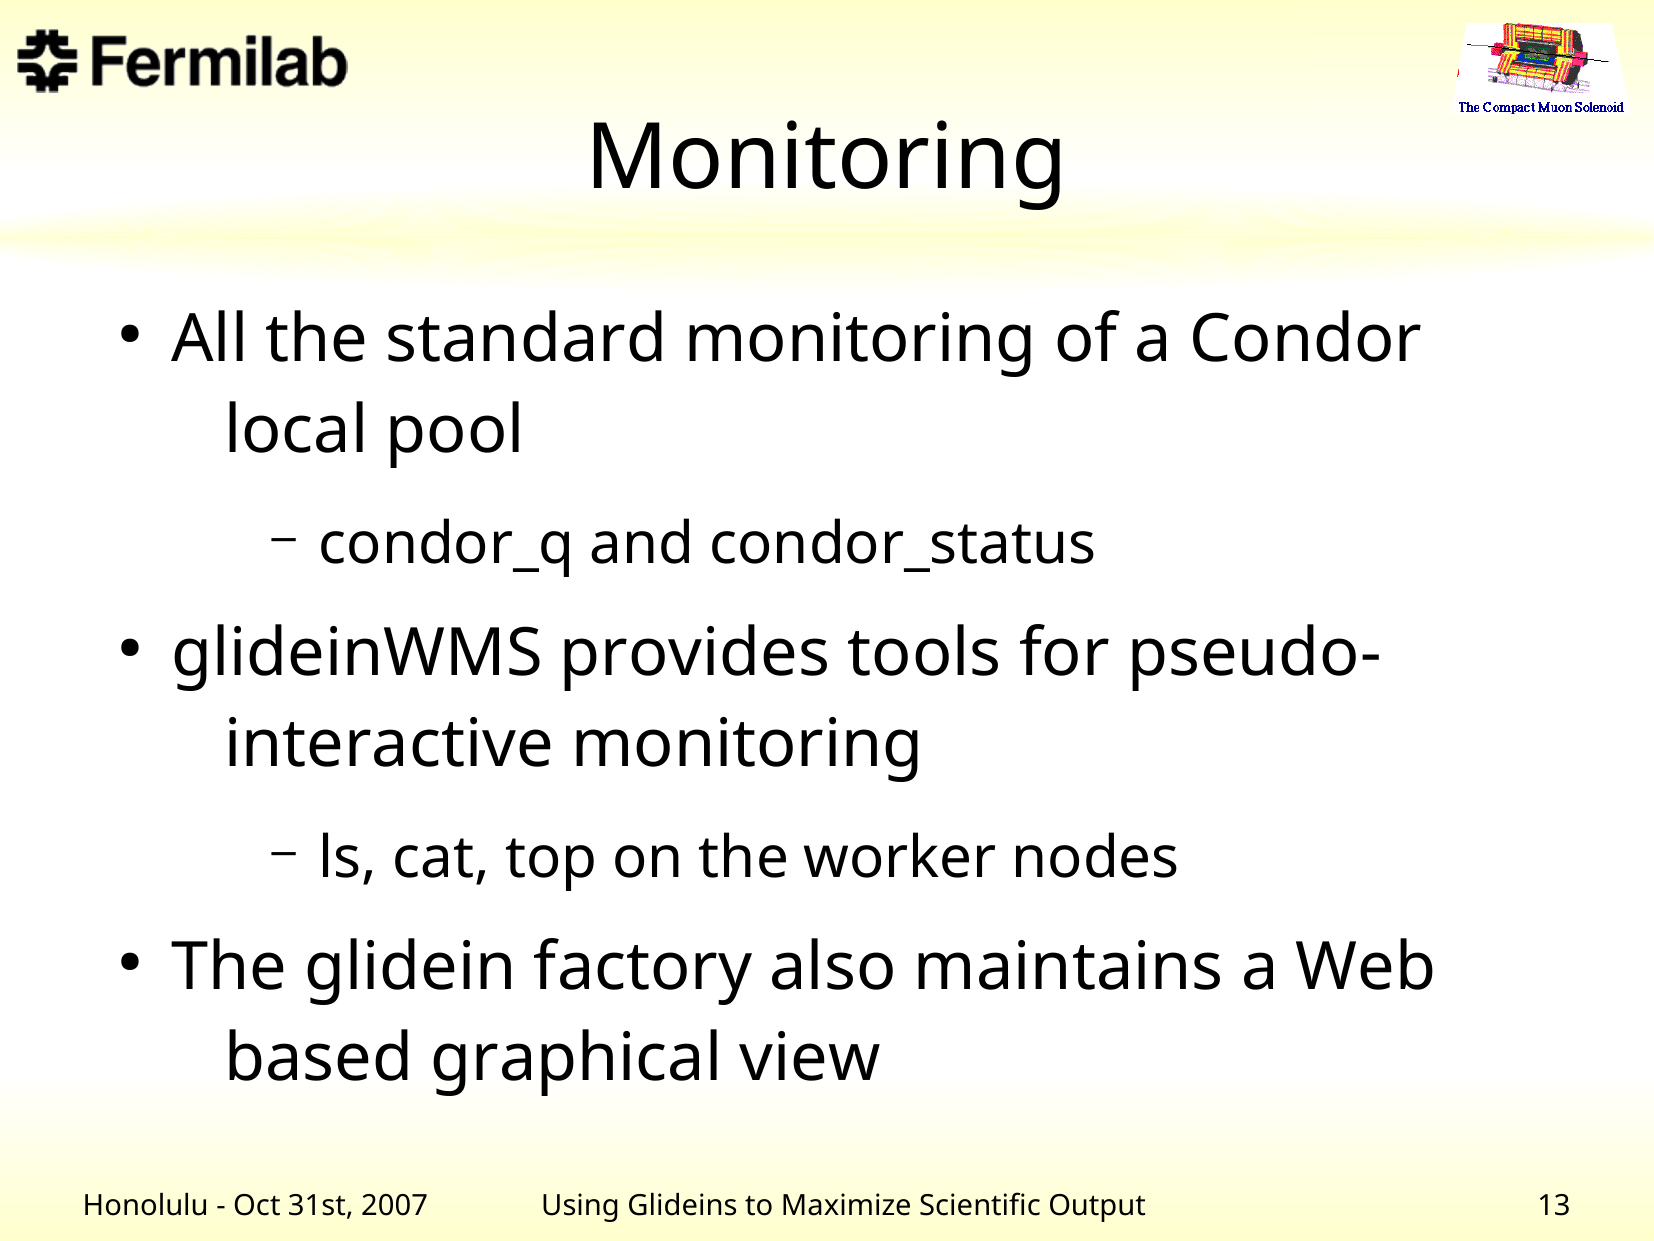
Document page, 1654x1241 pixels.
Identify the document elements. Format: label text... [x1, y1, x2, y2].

list All the standard monitoring of a Condor local pool condor_q and condor_status glideinWMS provides tools for pseudo-interactive monitoring ls, cat, top on the worker nodes The glidein factory also maintains a Web based graphical view [82, 290, 1571, 1167]
picture [1463, 23, 1630, 114]
picture [17, 29, 348, 93]
title Monitoring [82, 49, 1571, 257]
